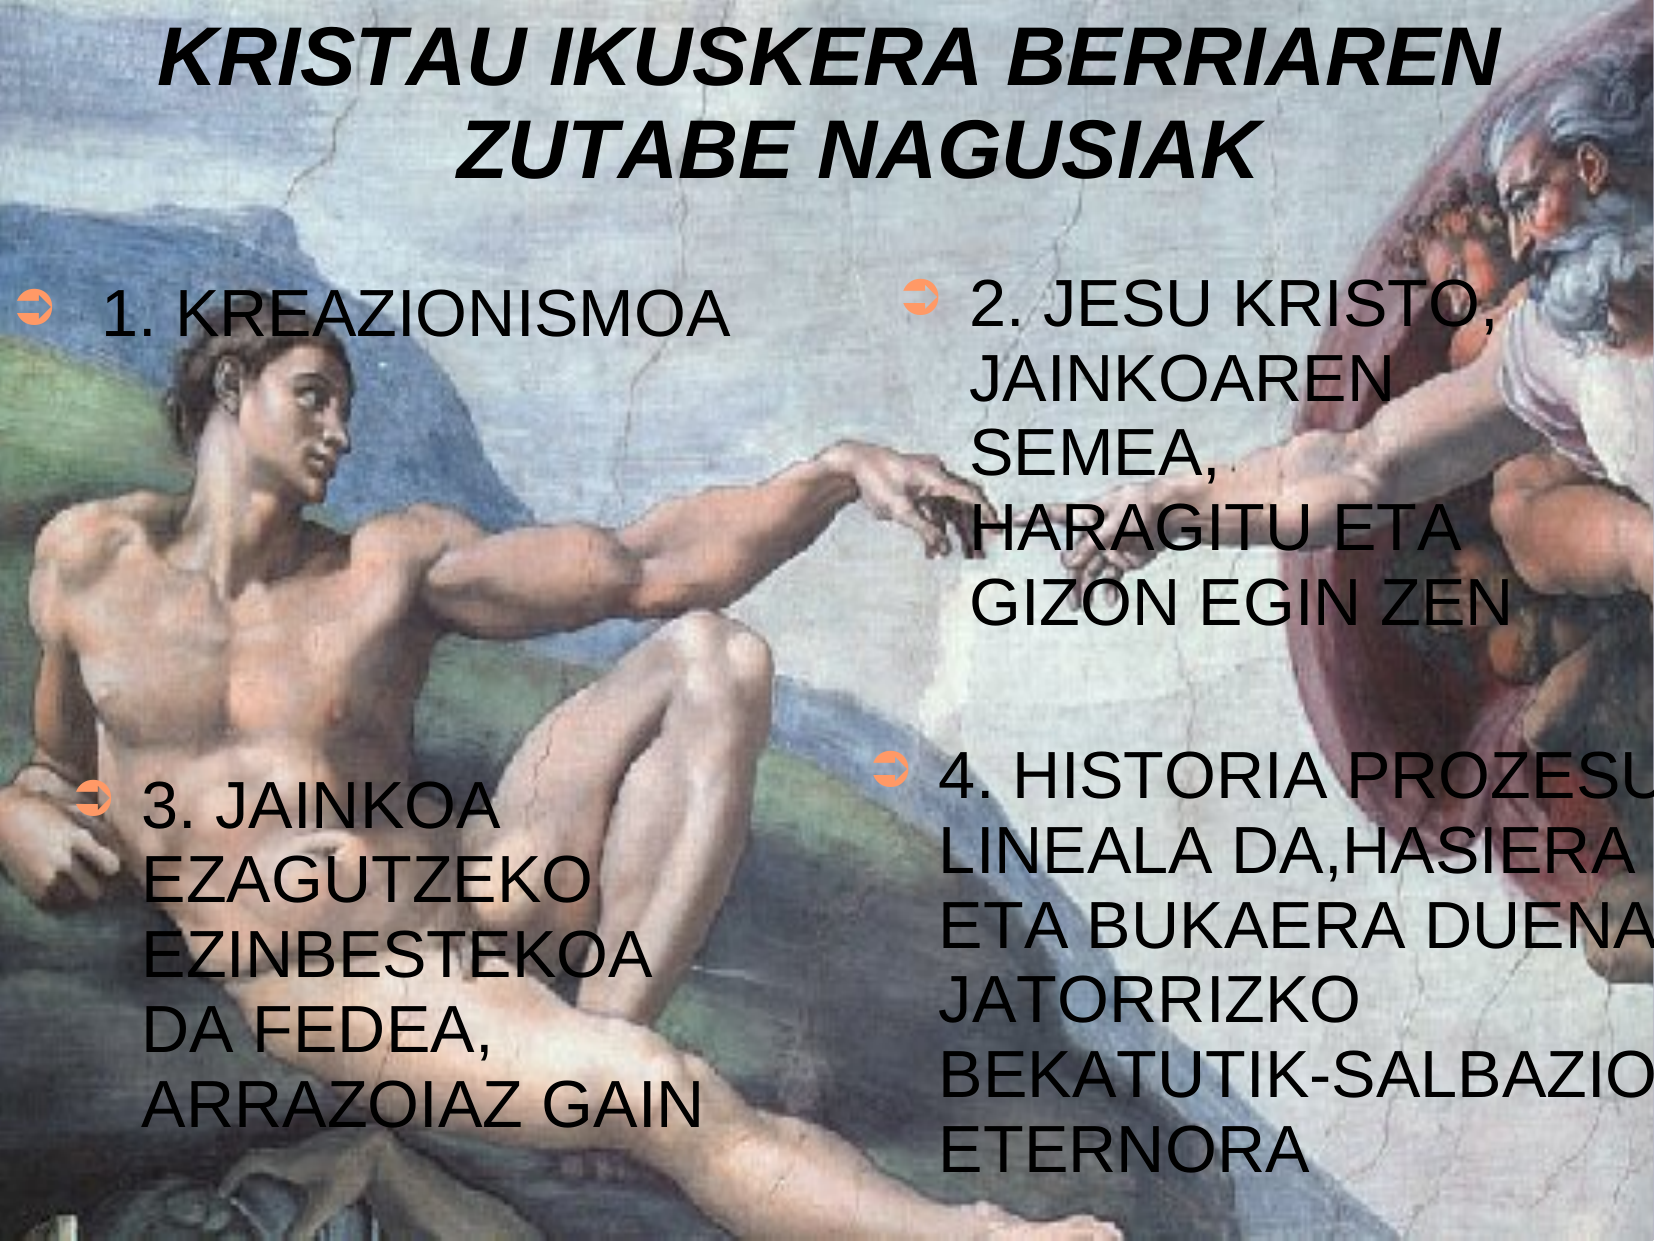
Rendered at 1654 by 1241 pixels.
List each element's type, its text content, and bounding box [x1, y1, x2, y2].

list 3. JAINKOA EZAGUTZEKO EZINBESTEKOA DA FEDEA, ARRAZOIAZ GAIN [59, 767, 738, 1142]
list 1. KREAZIONISMOA [0, 276, 798, 473]
picture [0, 0, 1654, 1241]
list 2. JESU KRISTO, JAINKOAREN SEMEA, HARAGITU ETA GIZON EGIN ZEN [886, 265, 1565, 650]
list 4. HISTORIA PROZESU LINEALA DA,HASIERA ETA BUKAERA DUENA: JATORRIZKO BEKATUTIK-SALBAZIO ETERNORA [856, 738, 1654, 1187]
title KRISTAU IKUSKERA BERRIAREN ZUTABE NAGUSIAK [123, 0, 1536, 207]
